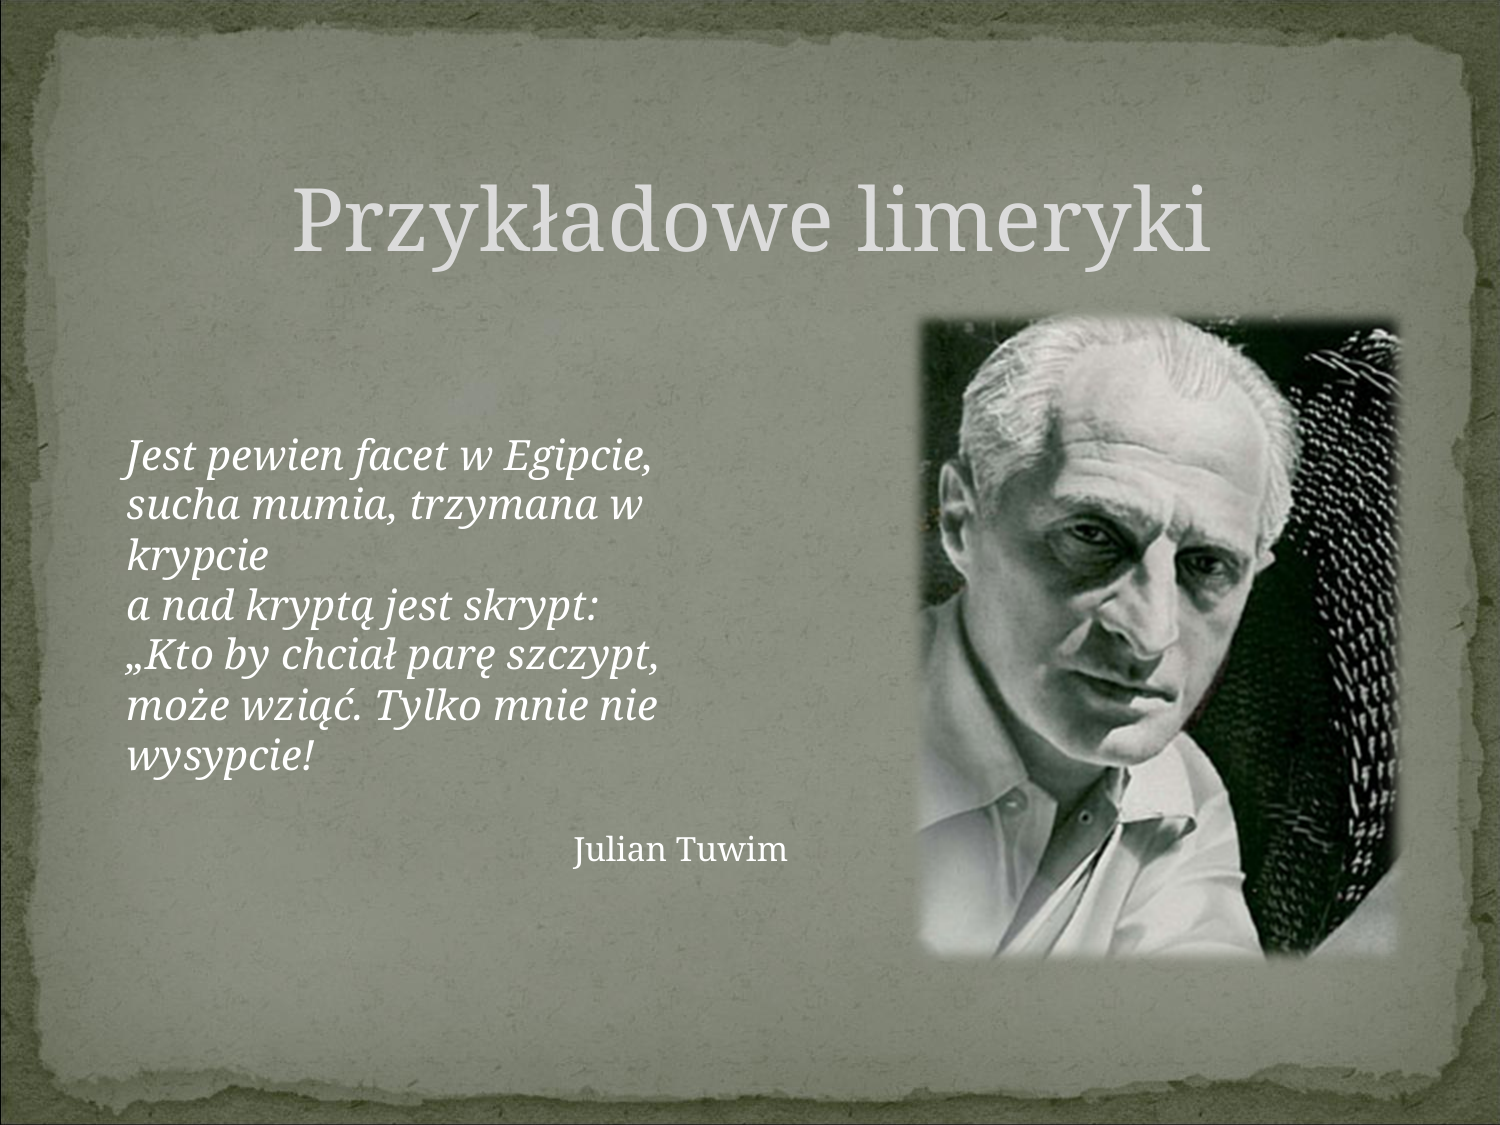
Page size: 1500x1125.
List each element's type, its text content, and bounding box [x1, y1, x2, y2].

text_box Jest pewien facet w Egipcie, sucha mumia, trzymana w krypcie a nad kryptą jest skrypt: „Kto by chciał parę szczypt, może wziąć. Tylko mnie nie wysypcie! Julian Tuwim [112, 420, 804, 848]
text_box Przykładowe limeryki [76, 137, 1427, 277]
picture [0, 0, 1500, 1125]
